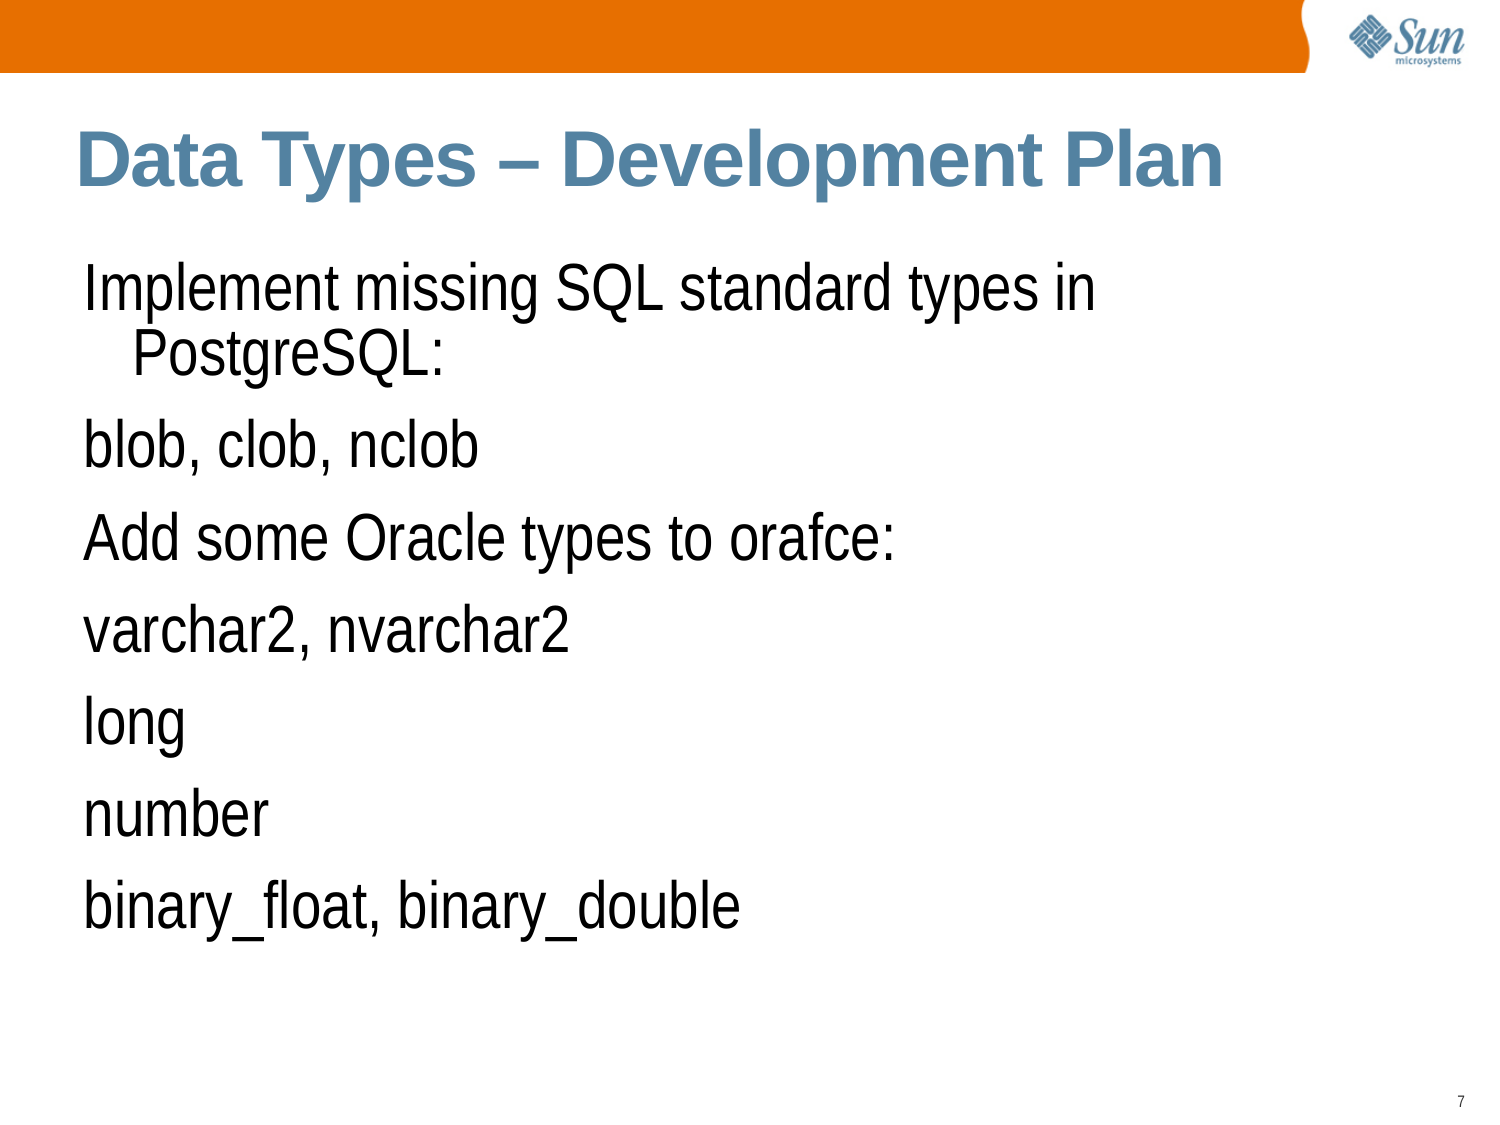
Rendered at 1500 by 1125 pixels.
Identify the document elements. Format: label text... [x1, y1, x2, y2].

title Data Types – Development Plan [75, 123, 1437, 227]
list Implement missing SQL standard types in PostgreSQL: blob, clob, nclob Add some Oracle types to orafce: varchar2, nvarchar2 long number binary_float, binary_double [64, 258, 1401, 1062]
picture [0, 0, 1500, 73]
